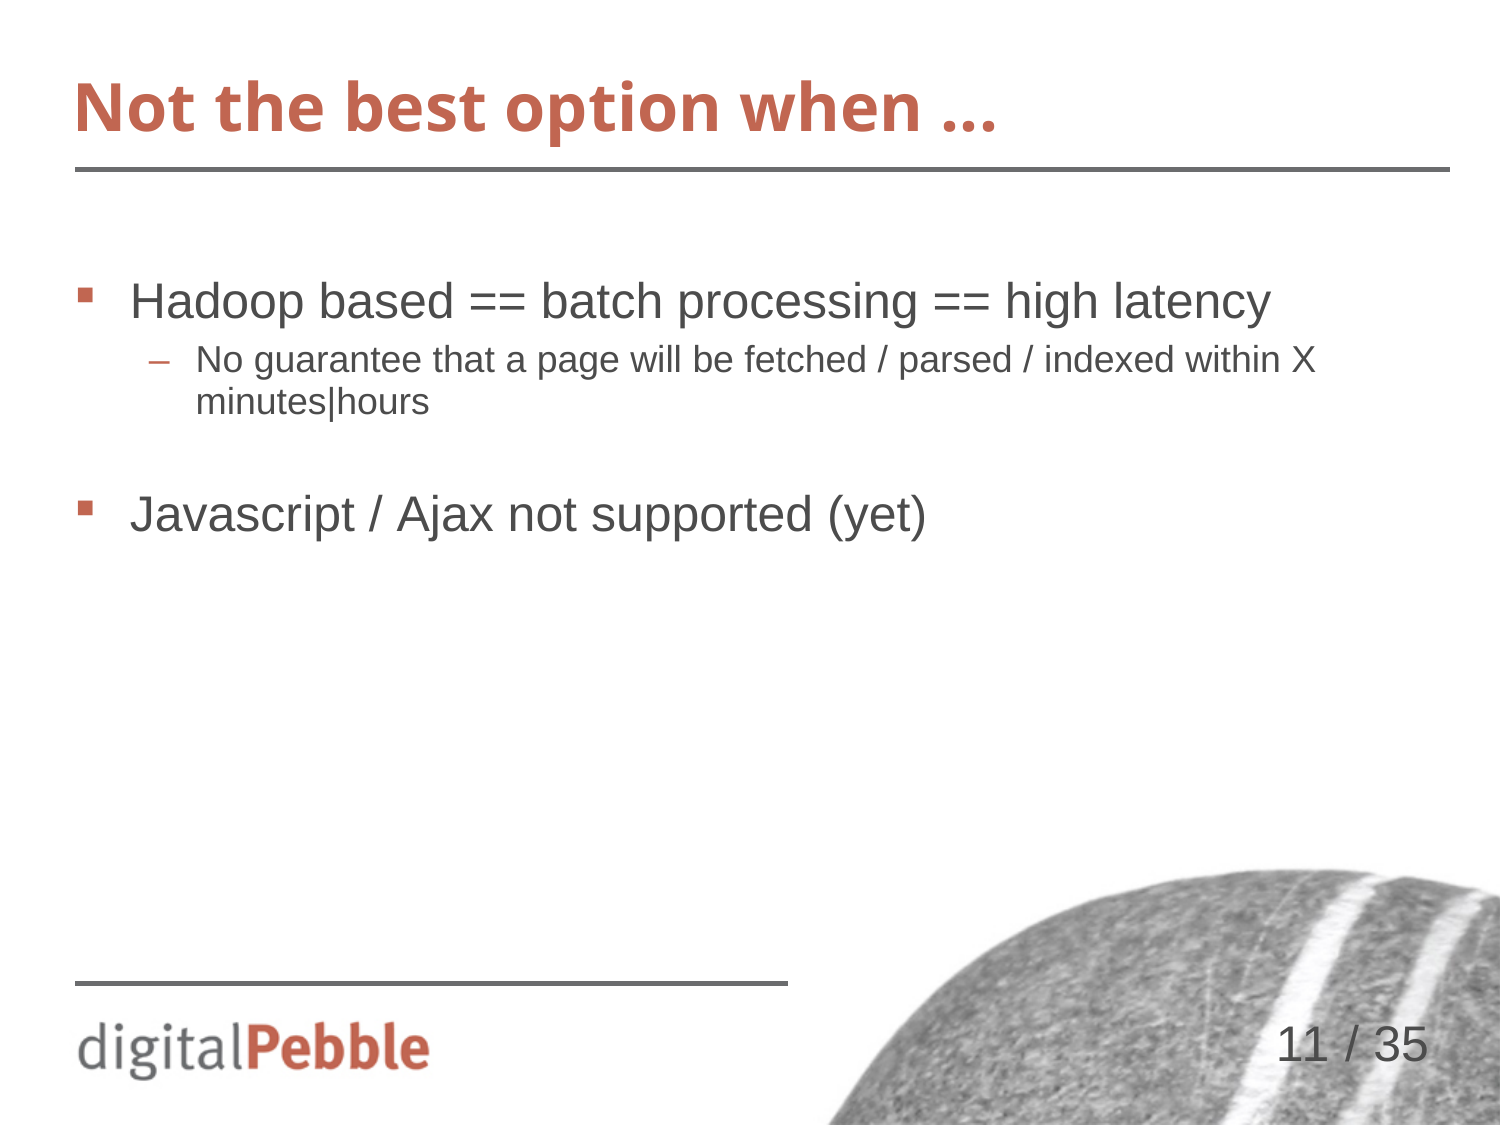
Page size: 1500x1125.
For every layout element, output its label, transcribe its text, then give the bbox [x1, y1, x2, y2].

list Hadoop based == batch processing == high latency No guarantee that a page will be fetched / parsed / indexed within X minutes|hours Javascript / Ajax not supported (yet) [59, 265, 1439, 1009]
picture [0, 0, 1500, 1125]
title Not the best option when ... [57, 37, 1438, 174]
